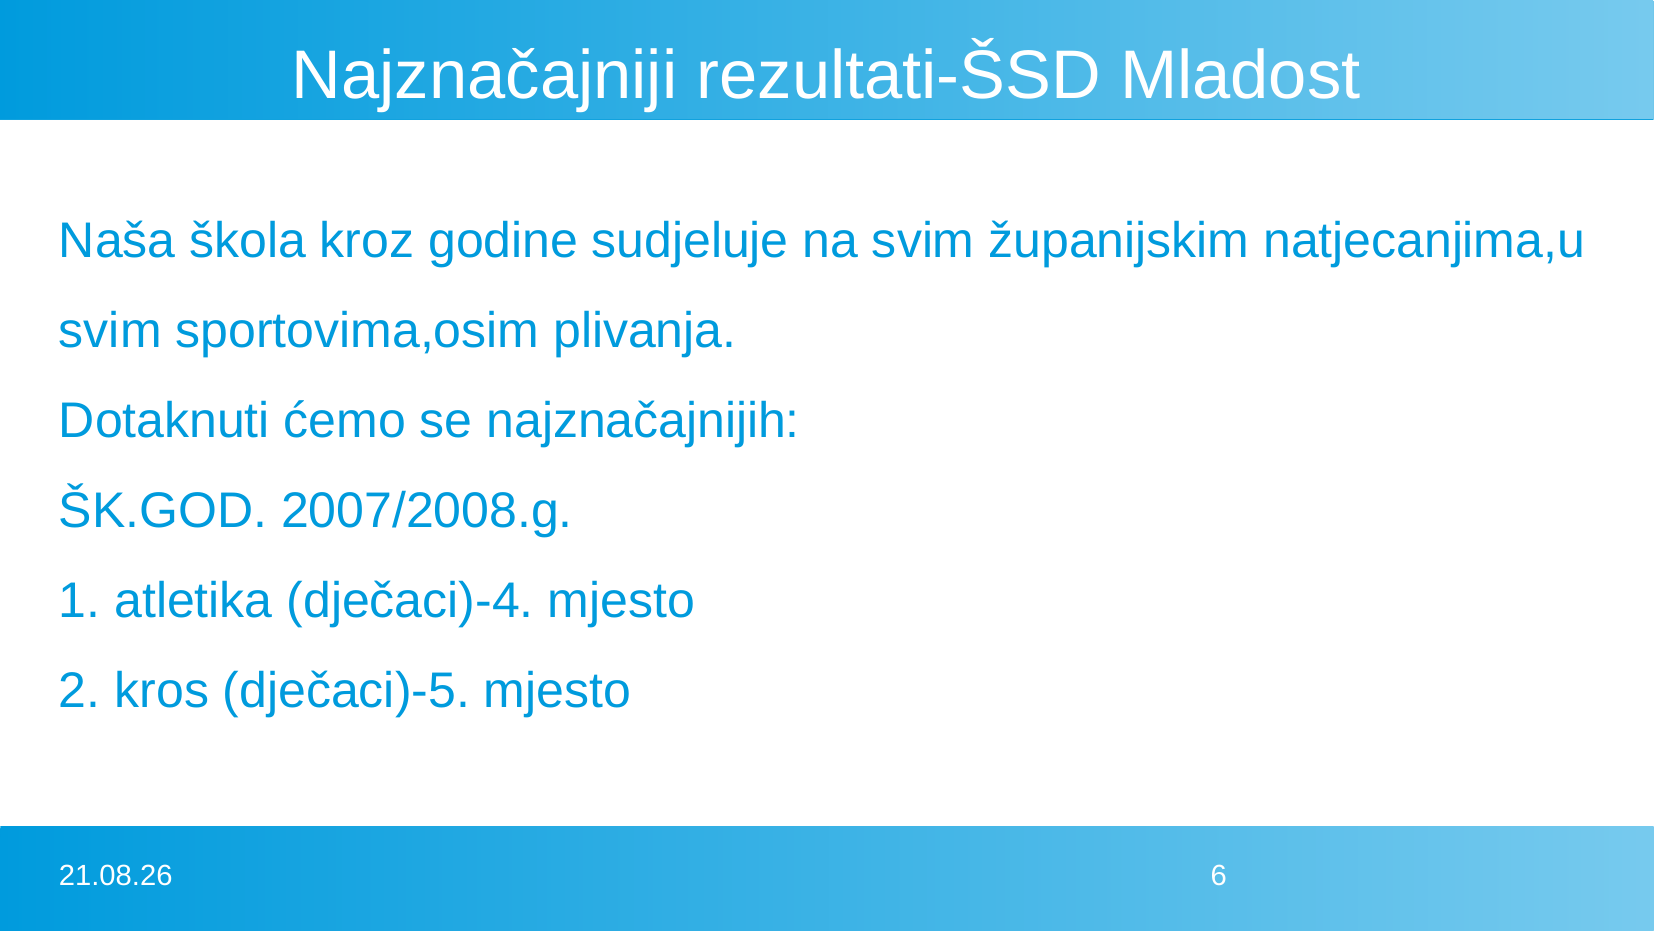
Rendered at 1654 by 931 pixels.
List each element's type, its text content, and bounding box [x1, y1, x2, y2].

text_box [59, 856, 443, 916]
title Najznačajniji rezultati-ŠSD Mladost [59, 29, 1595, 108]
text_box [1210, 856, 1595, 916]
list Naša škola kroz godine sudjeluje na svim županijskim natjecanjima,u svim sportovima,osim plivanja. Dotaknuti ćemo se najznačajnijih: ŠK.GOD. 2007/2008.g. 1. atletika (dječaci)-4. mjesto 2. kros (dječaci)-5. mjesto [59, 177, 1595, 768]
